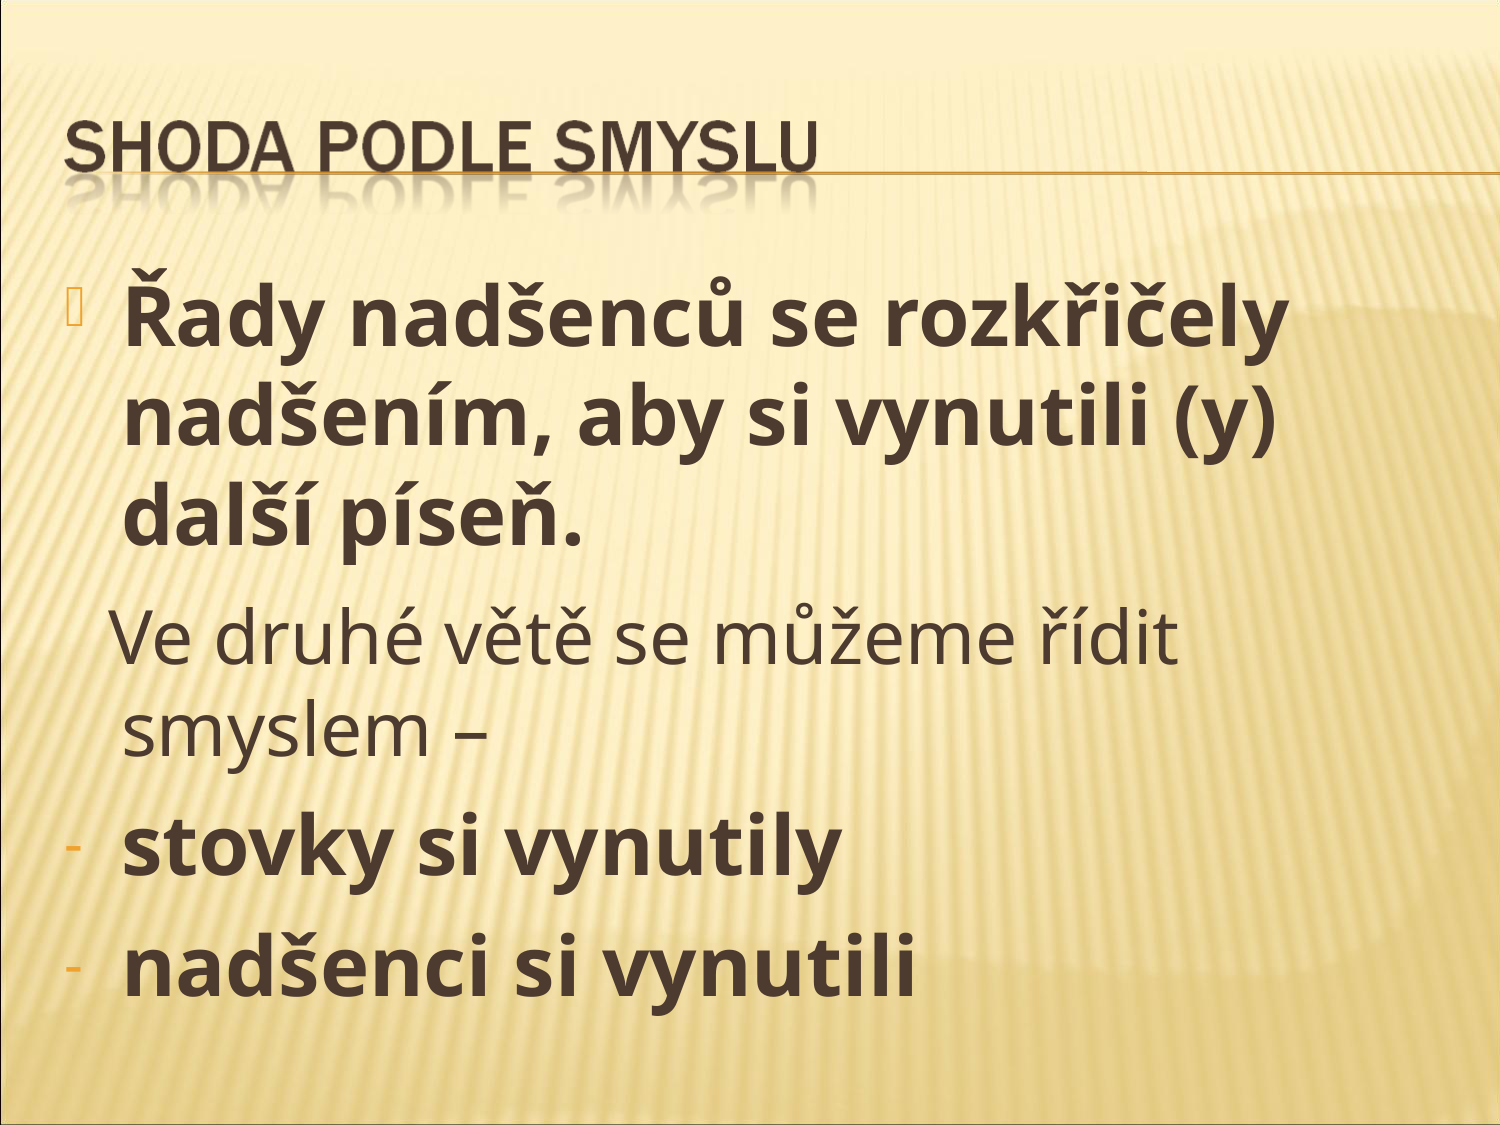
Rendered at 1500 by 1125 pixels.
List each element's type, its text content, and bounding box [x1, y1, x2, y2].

list Řady nadšenců se rozkřičely nadšením, aby si vynutili (y) další píseň. Ve druhé větě se můžeme řídit smyslem – stovky si vynutily nadšenci si vynutili [50, 254, 1476, 1125]
picture [0, 0, 1500, 1125]
text_box [16, 73, 1477, 264]
